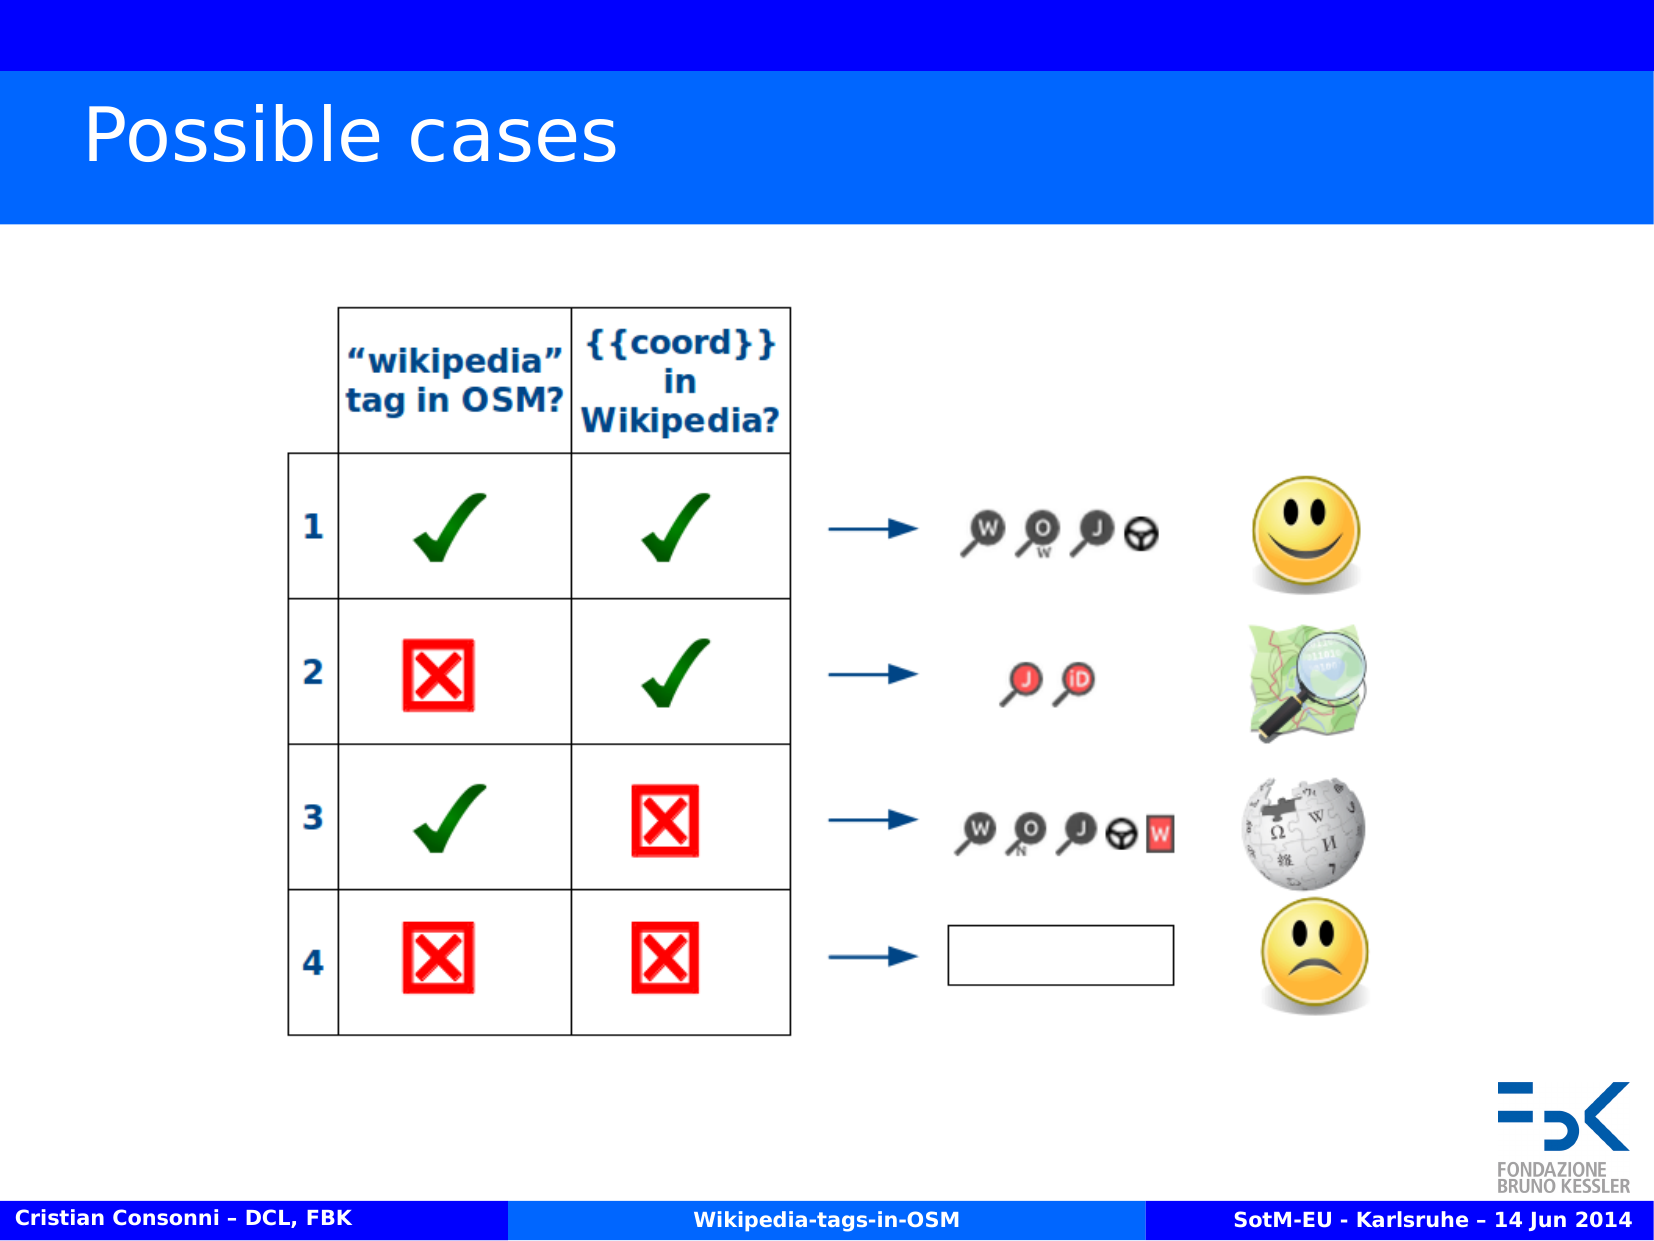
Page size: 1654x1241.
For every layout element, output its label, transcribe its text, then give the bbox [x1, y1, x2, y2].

picture [1498, 1082, 1630, 1193]
title Possible cases [82, 92, 1571, 180]
picture [280, 301, 1378, 1044]
